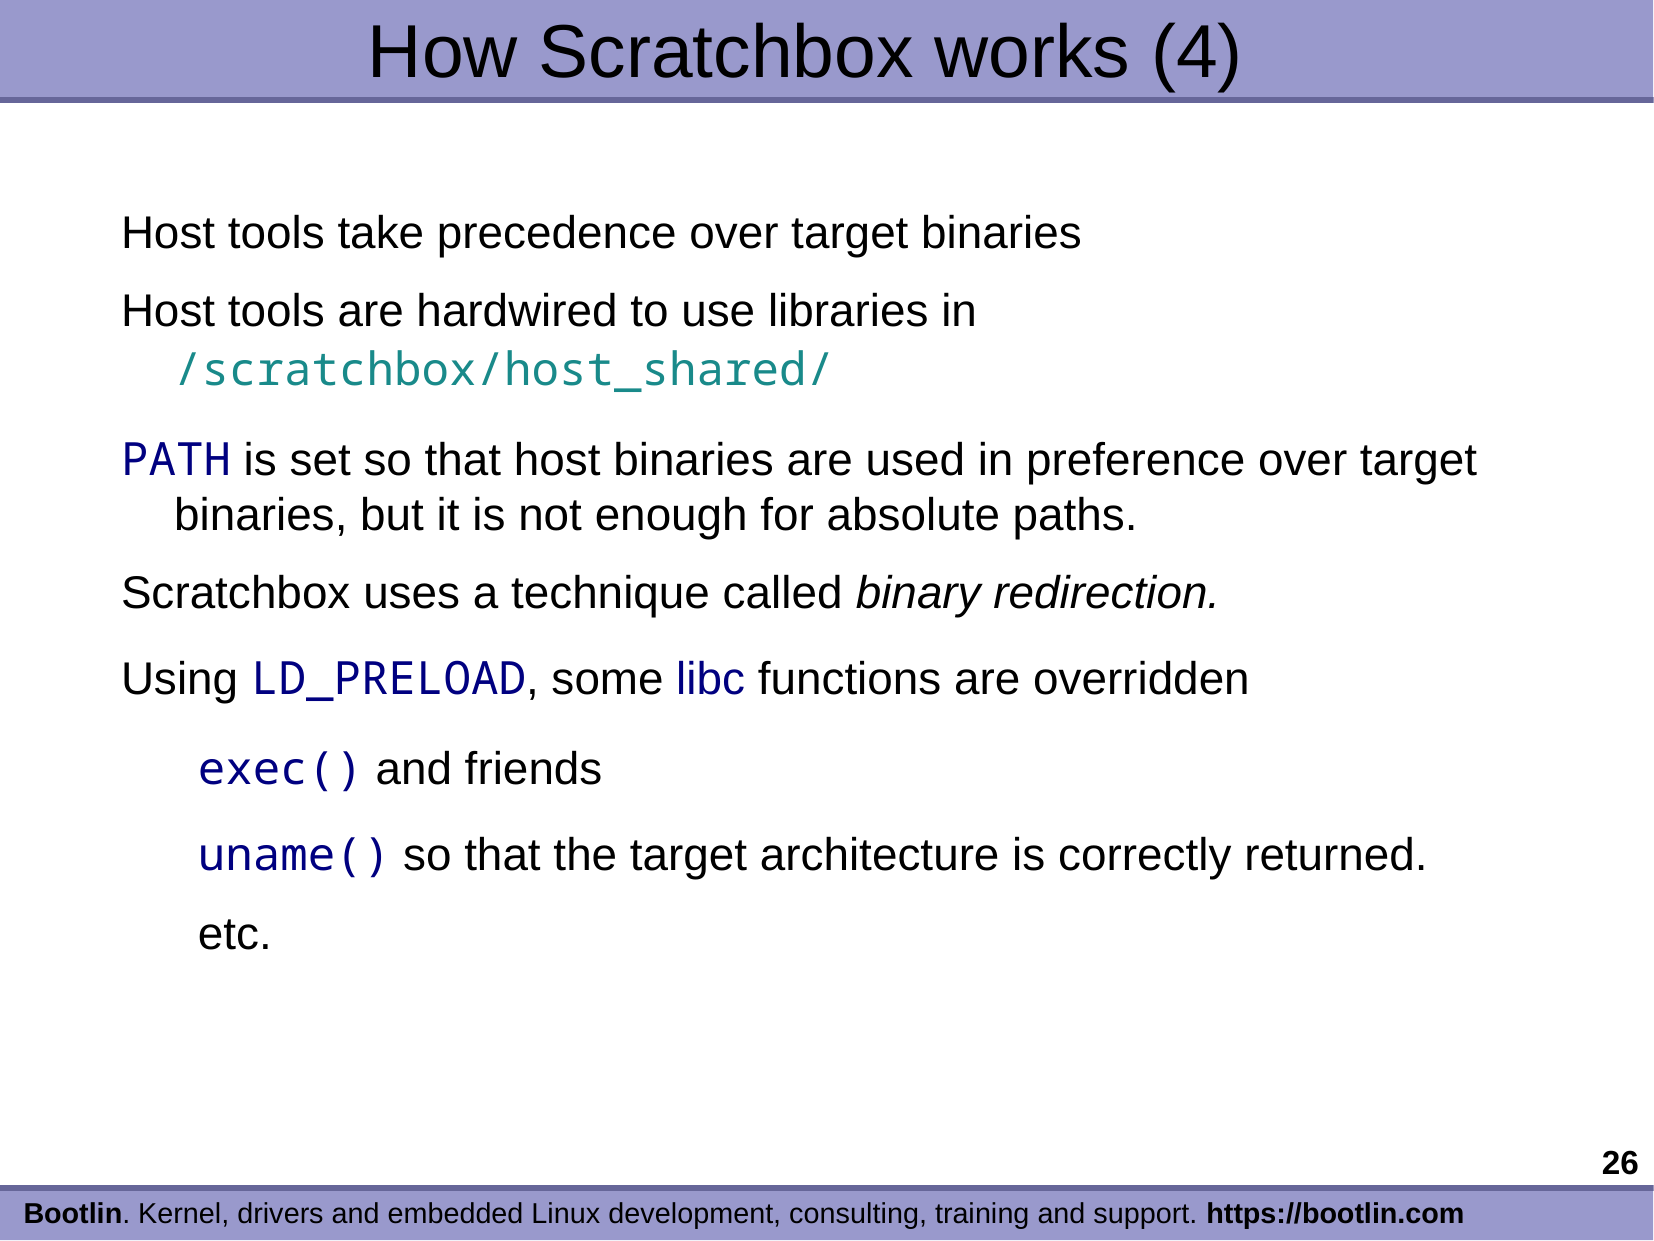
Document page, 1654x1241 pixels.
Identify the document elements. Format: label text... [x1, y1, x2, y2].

title How Scratchbox works (4) [60, 5, 1551, 97]
list Host tools take precedence over target binaries Host tools are hardwired to use libraries in /scratchbox/host_shared/ PATH is set so that host binaries are used in preference over target binaries, but it is not enough for absolute paths. Scratchbox uses a technique called binary redirection. Using LD_PRELOAD, some libc functions are overridden exec() and friends uname() so that the target architecture is correctly returned. etc. [103, 206, 1516, 1057]
